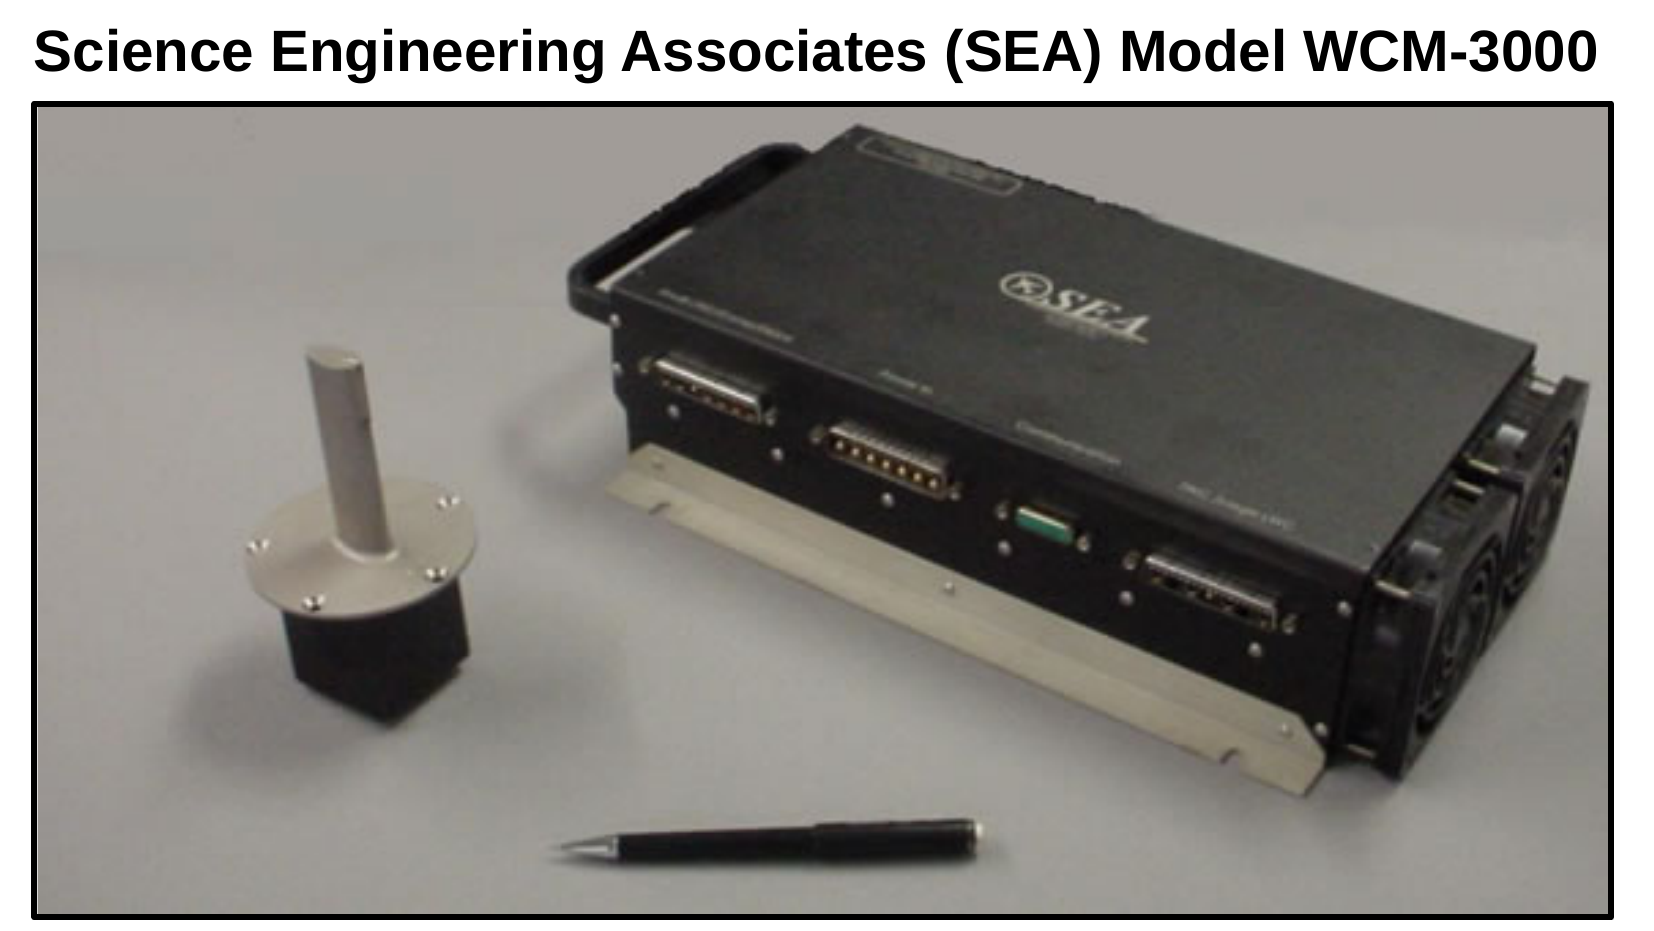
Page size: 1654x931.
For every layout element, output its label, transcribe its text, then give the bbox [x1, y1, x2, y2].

text_box Science Engineering Associates (SEA) Model WCM-3000 [0, 0, 1654, 107]
picture [37, 106, 1609, 915]
